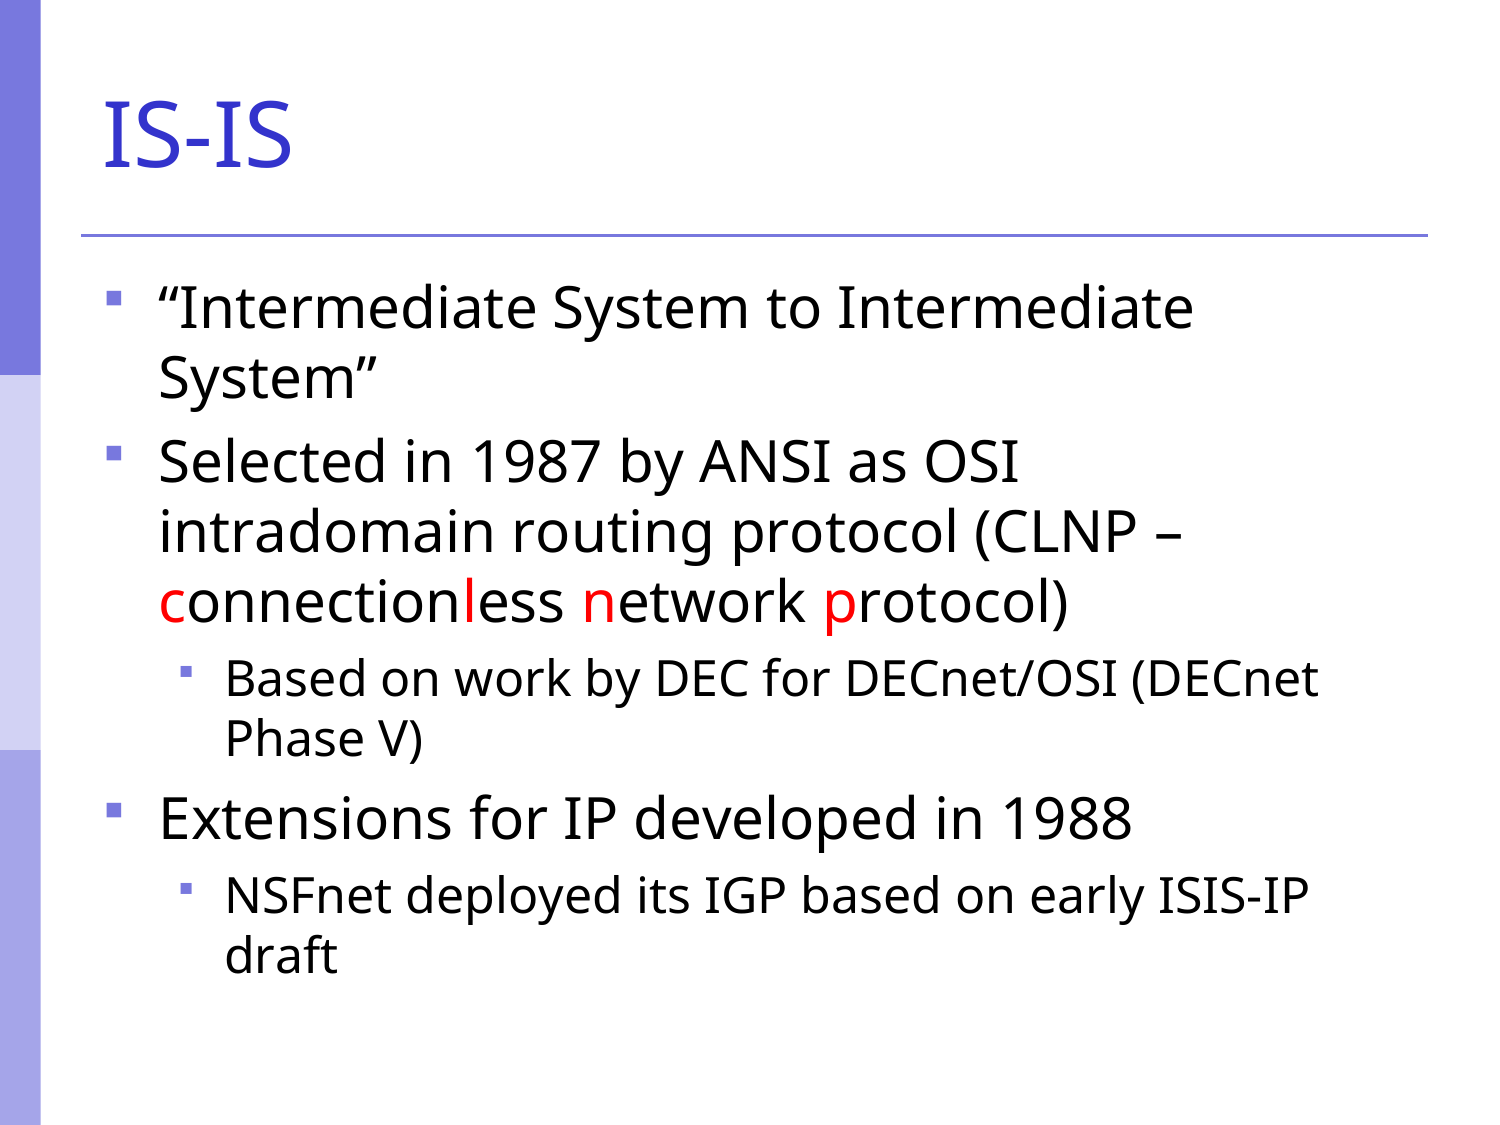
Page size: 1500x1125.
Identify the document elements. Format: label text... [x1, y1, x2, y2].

title IS-IS [87, 37, 1363, 225]
list “Intermediate System to Intermediate System” Selected in 1987 by ANSI as OSI intradomain routing protocol (CLNP – connectionless network protocol) Based on work by DEC for DECnet/OSI (DECnet Phase V) Extensions for IP developed in 1988 NSFnet deployed its IGP based on early ISIS-IP draft [87, 262, 1363, 1026]
